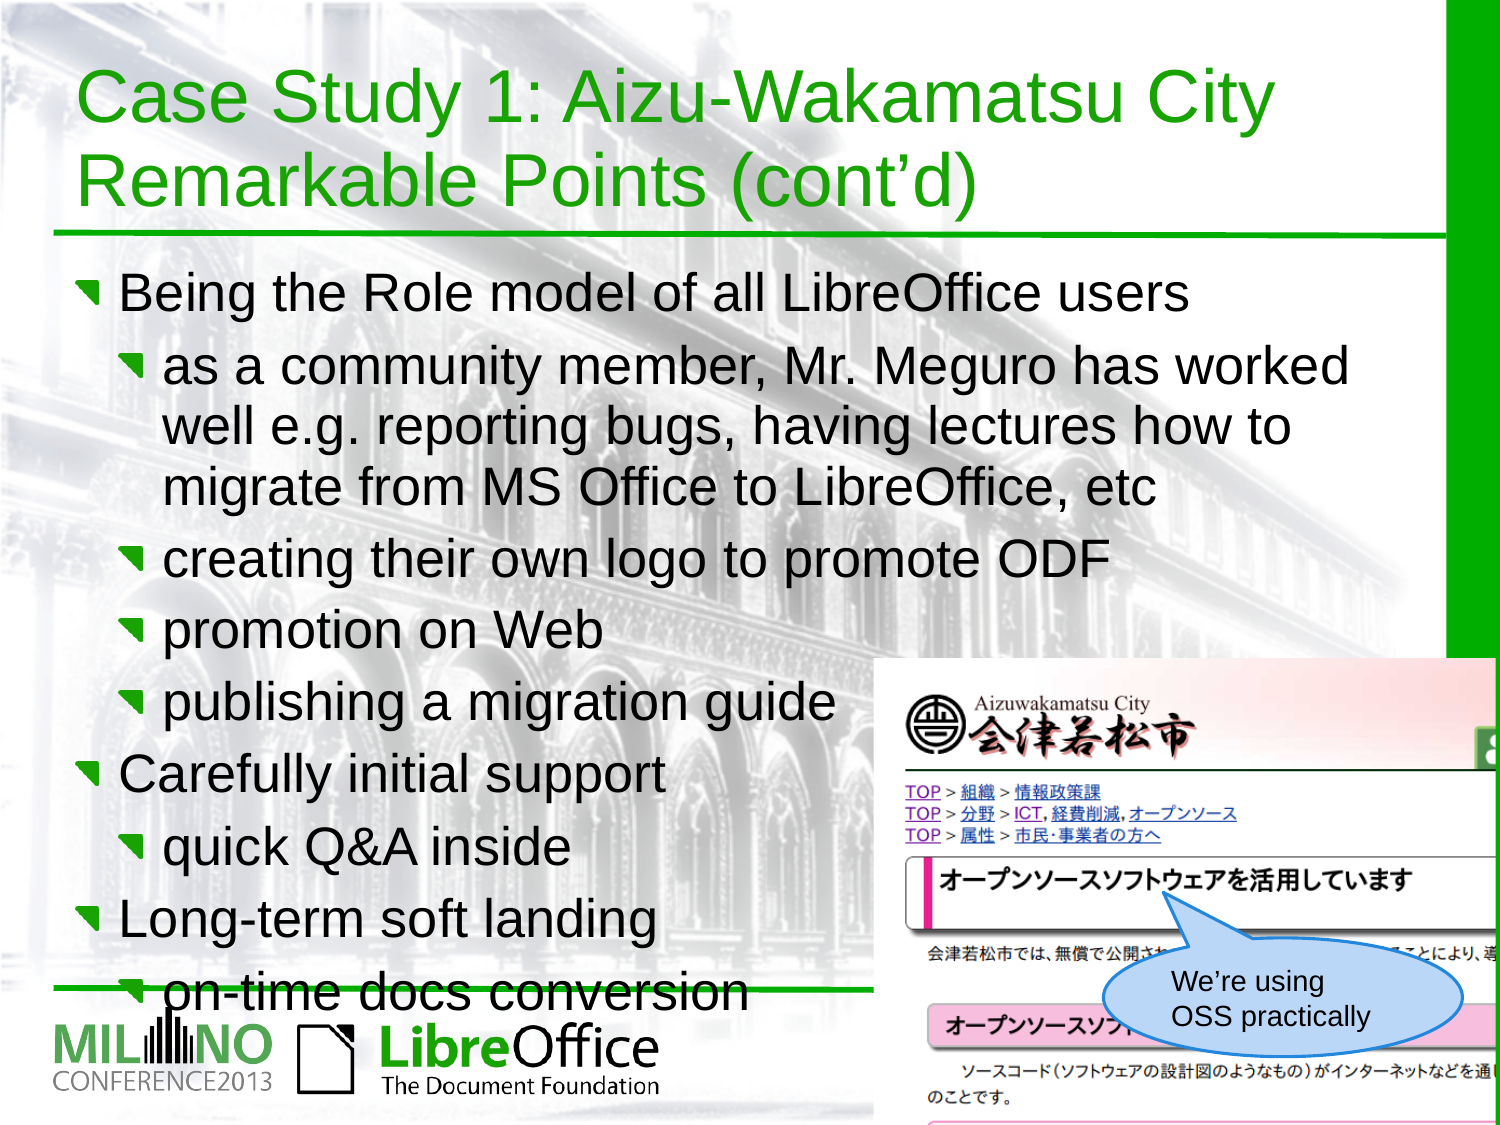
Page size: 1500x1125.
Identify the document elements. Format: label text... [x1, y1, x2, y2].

text_box We’re using OSS practically [1103, 892, 1463, 1057]
list Being the Role model of all LibreOffice users as a community member, Mr. Meguro has worked well e.g. reporting bugs, having lectures how to migrate from MS Office to LibreOffice, etc creating their own logo to promote ODF promotion on Web publishing a migration guide Carefully initial support quick Q&A inside Long-term soft landing on-time docs conversion [75, 262, 1425, 1022]
picture [0, 1, 1446, 1125]
text_box [873, 658, 1496, 1125]
title Case Study 1: Aizu-Wakamatsu City Remarkable Points (cont’d) [75, 54, 1425, 223]
